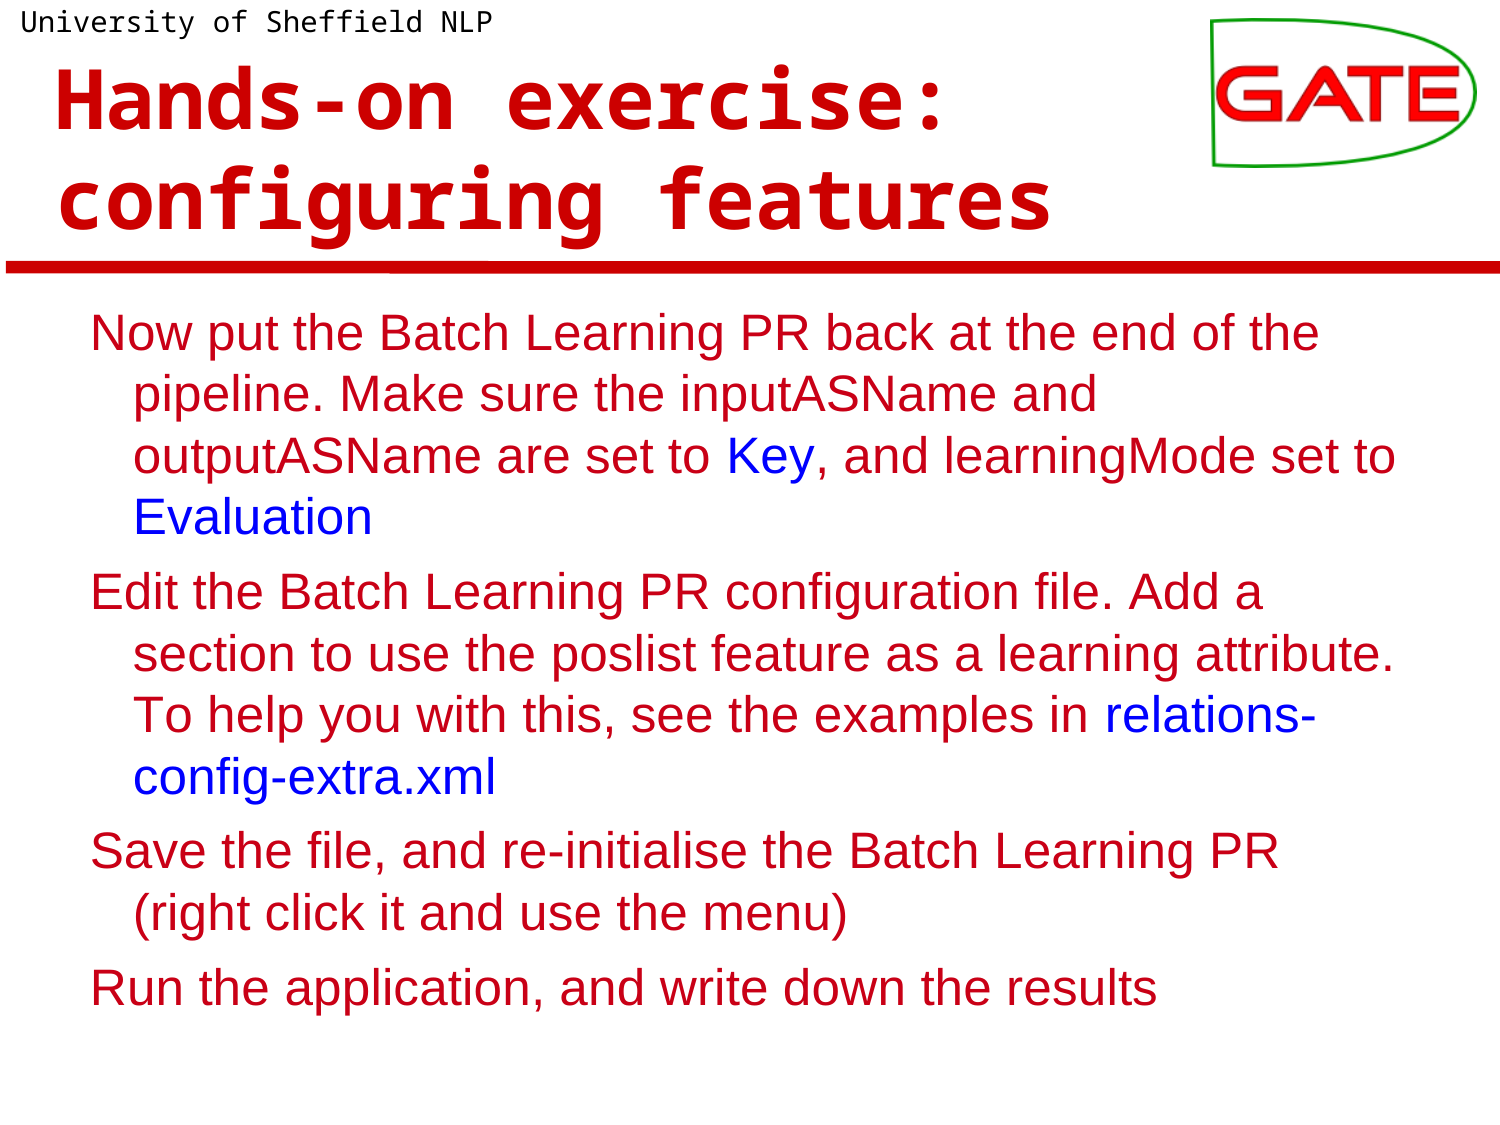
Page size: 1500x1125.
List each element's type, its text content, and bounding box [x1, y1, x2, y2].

title Hands-on exercise: configuring features [41, 37, 1391, 254]
picture [1210, 18, 1477, 168]
list Now put the Batch Learning PR back at the end of the pipeline. Make sure the inputASName and outputASName are set to Key, and learningMode set to Evaluation Edit the Batch Learning PR configuration file. Add a section to use the poslist feature as a learning attribute. To help you with this, see the examples in relations-config-extra.xml Save the file, and re-initialise the Batch Learning PR (right click it and use the menu) Run the application, and write down the results [74, 290, 1425, 1034]
